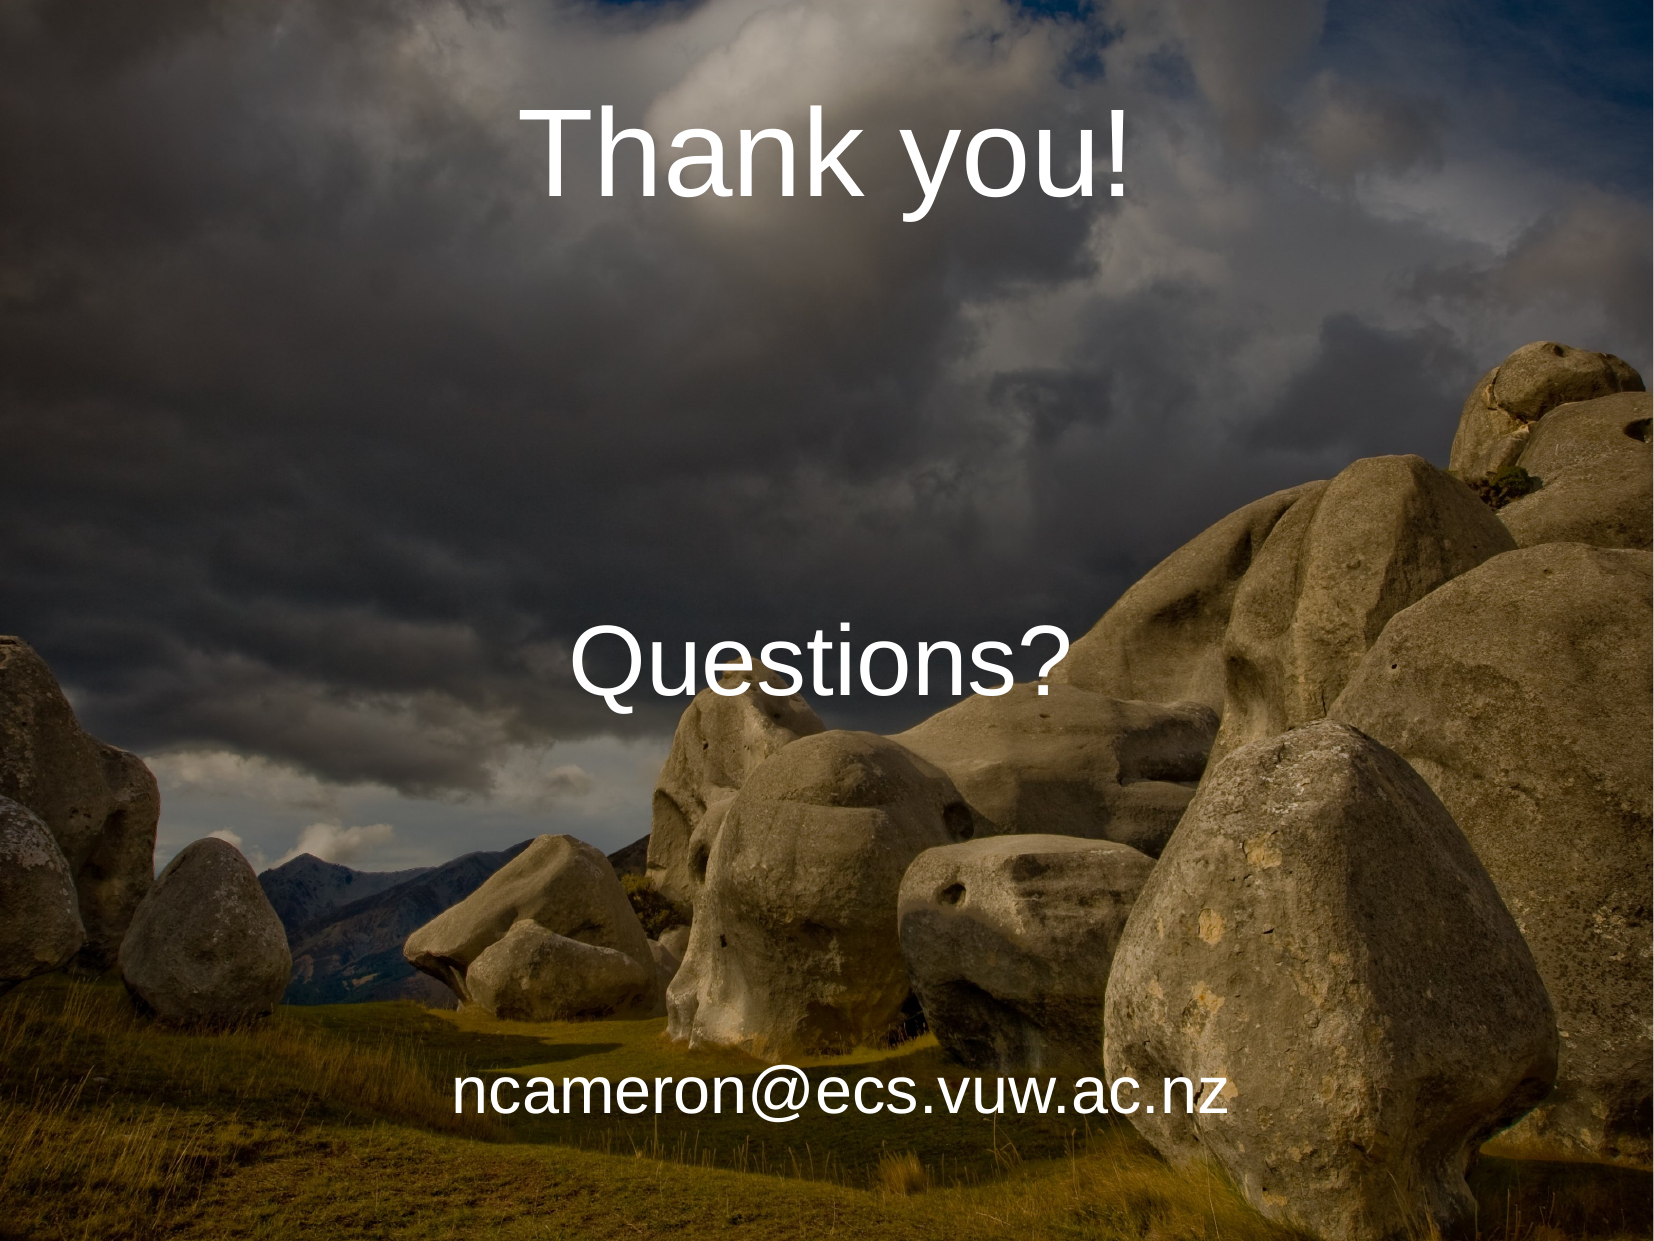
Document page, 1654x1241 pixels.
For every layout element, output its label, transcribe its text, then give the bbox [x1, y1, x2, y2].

text_box ncameron@ecs.vuw.ac.nz [437, 1045, 1247, 1135]
subtitle Questions? [76, 259, 1565, 1063]
picture [0, 0, 1654, 1241]
title Thank you! [82, 49, 1571, 257]
